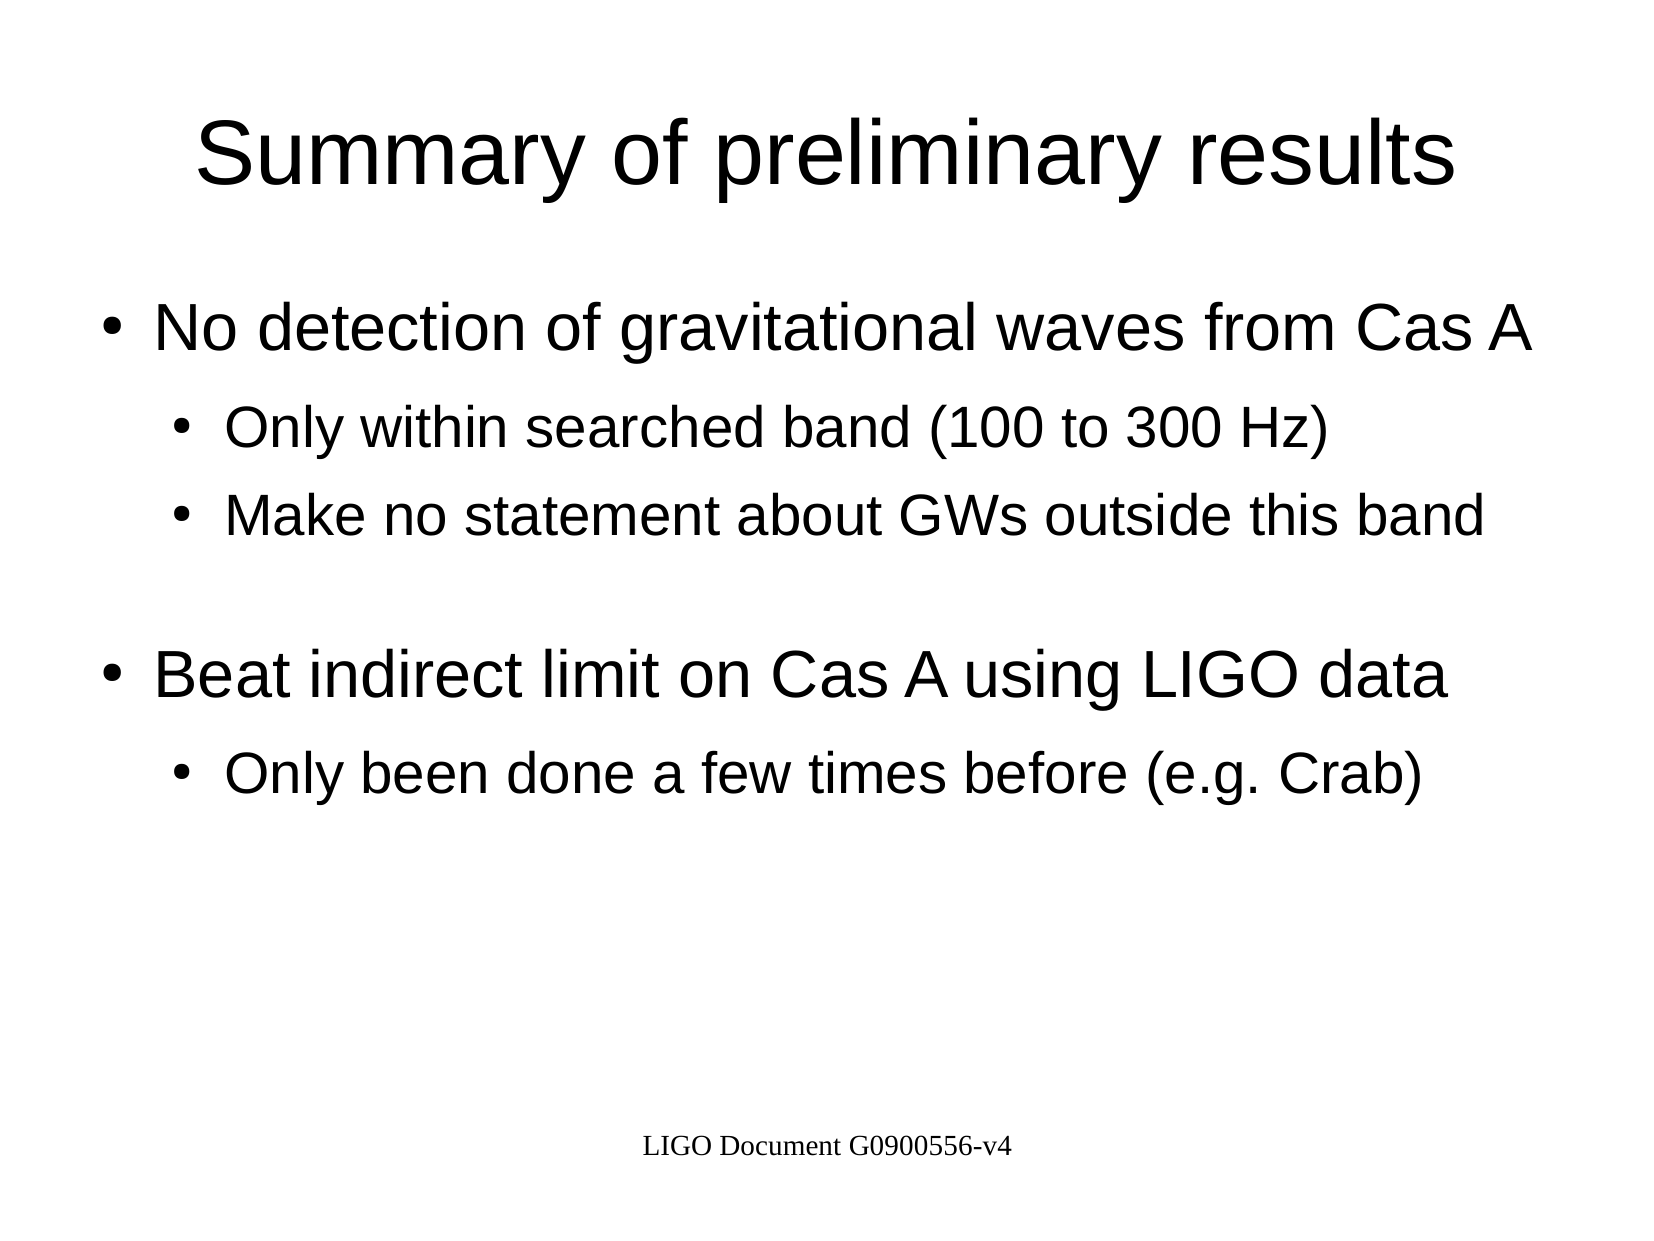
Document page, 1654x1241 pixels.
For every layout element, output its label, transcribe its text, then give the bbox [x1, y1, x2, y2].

list No detection of gravitational waves from Cas A Only within searched band (100 to 300 Hz) Make no statement about GWs outside this band Beat indirect limit on Cas A using LIGO data Only been done a few times before (e.g. Crab) [82, 290, 1571, 1094]
title Summary of preliminary results [82, 49, 1571, 257]
